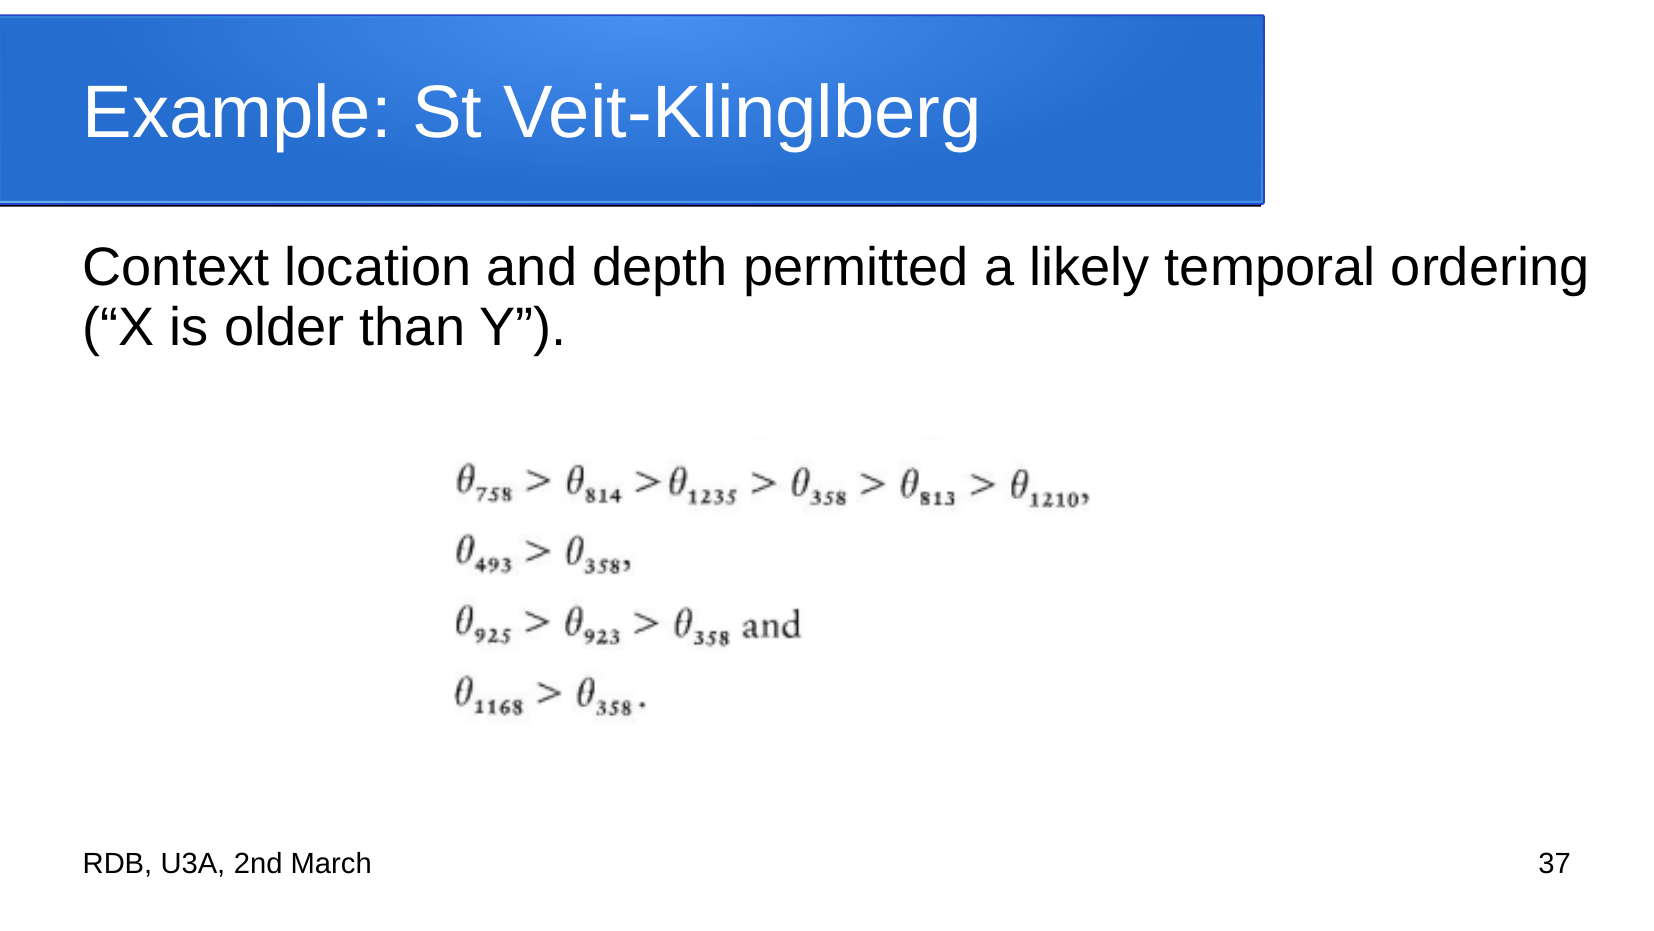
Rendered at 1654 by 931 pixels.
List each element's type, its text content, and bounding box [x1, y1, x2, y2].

list Context location and depth permitted a likely temporal ordering (“X is older than Y”). [82, 236, 1619, 776]
title Example: St Veit-Klinglberg [82, 35, 1235, 189]
picture [413, 437, 1121, 748]
